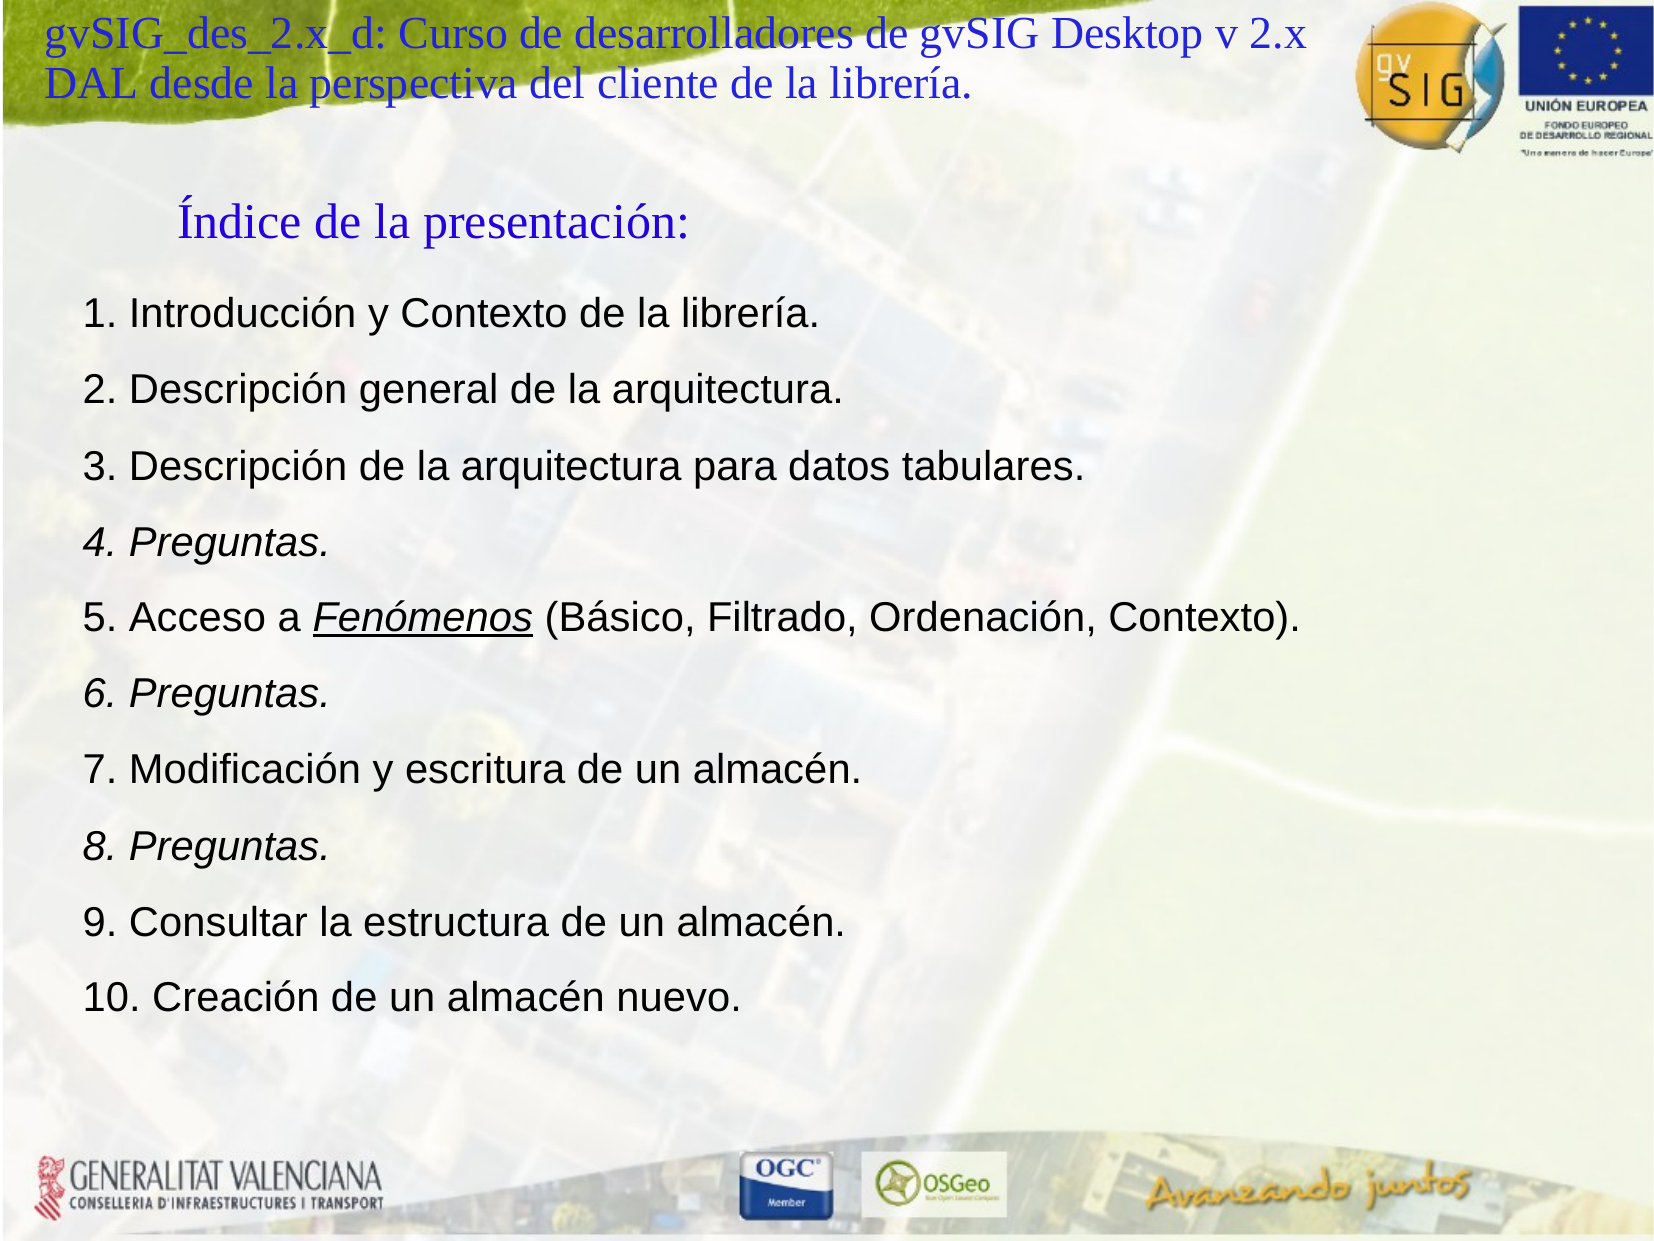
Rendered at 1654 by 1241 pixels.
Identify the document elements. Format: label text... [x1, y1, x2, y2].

title Índice de la presentación: [177, 88, 1329, 290]
picture [2, 0, 1654, 1241]
list 1. Introducción y Contexto de la librería. 2. Descripción general de la arquitectura. 3. Descripción de la arquitectura para datos tabulares. 4. Preguntas. 5. Acceso a Fenómenos (Básico, Filtrado, Ordenación, Contexto). 6. Preguntas. 7. Modificación y escritura de un almacén. 8. Preguntas. 9. Consultar la estructura de un almacén. 10. Creación de un almacén nuevo. [82, 290, 1571, 1093]
